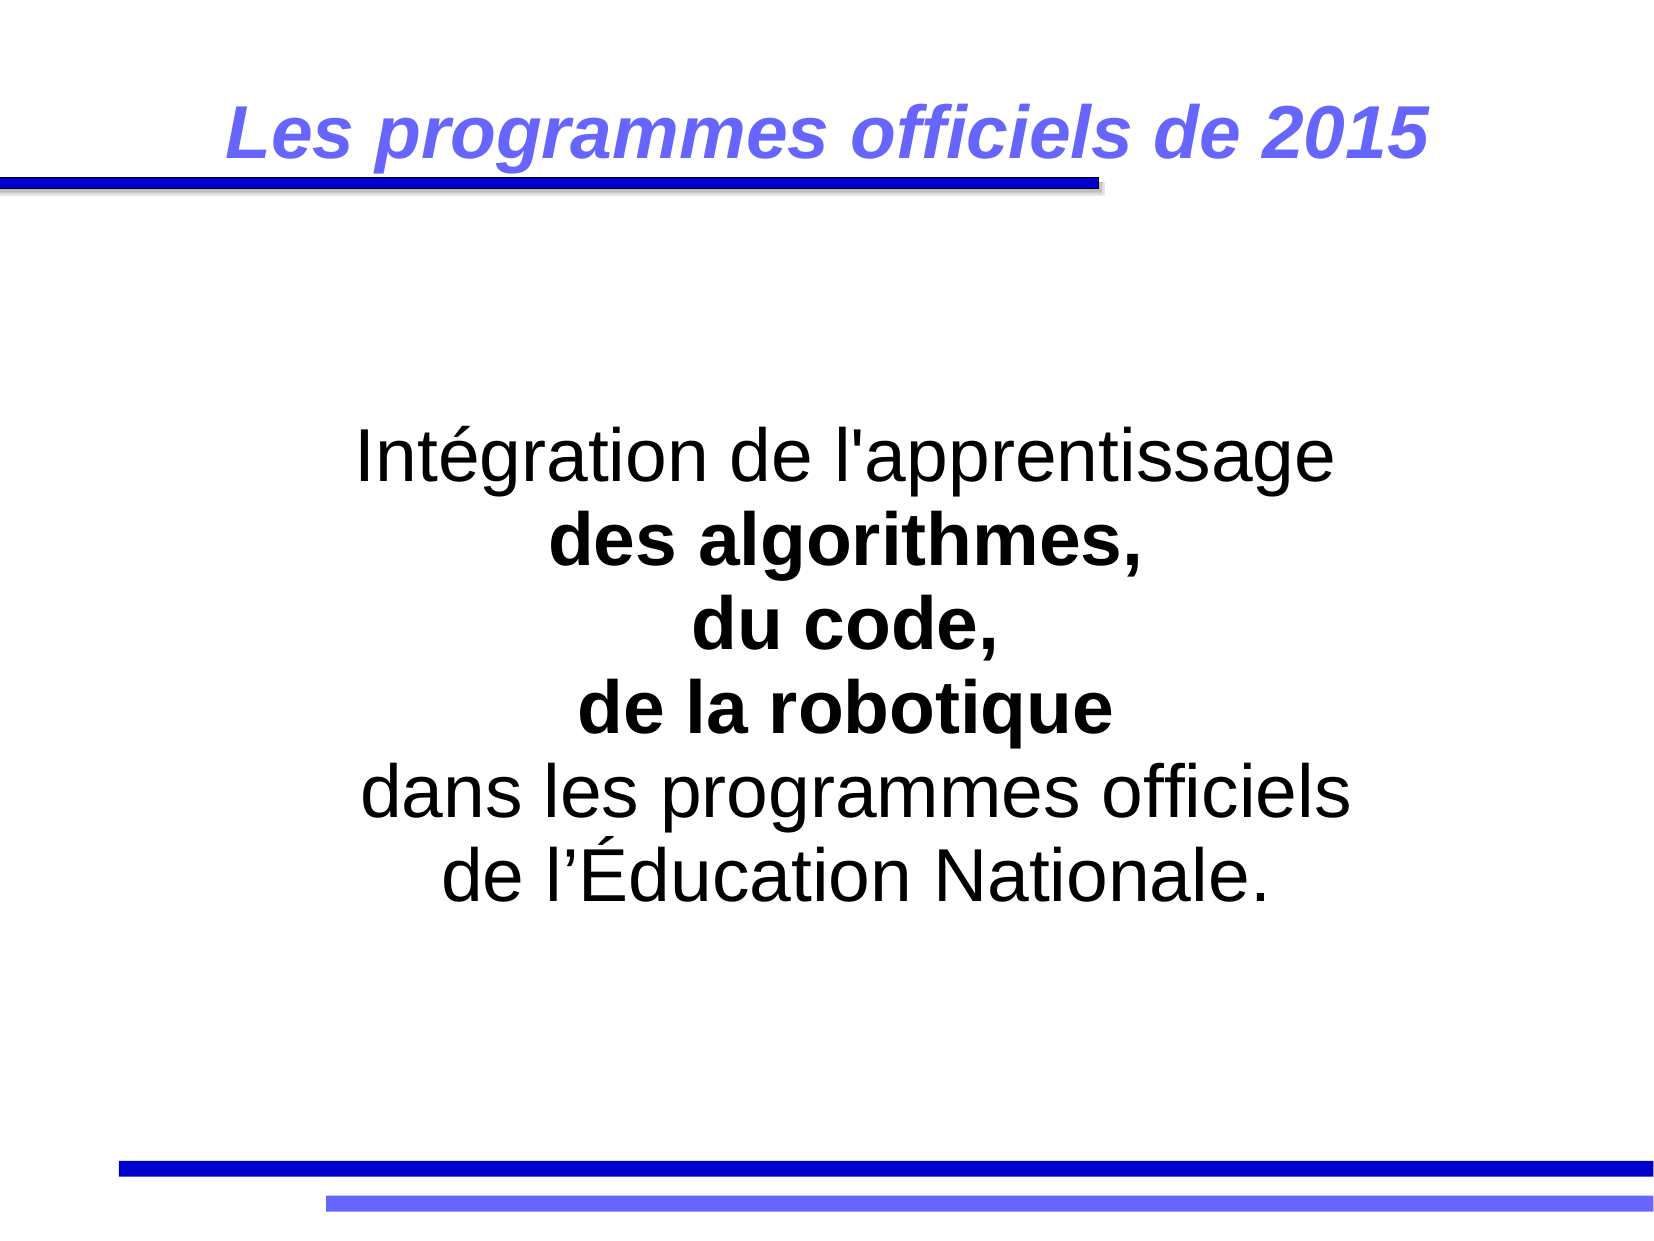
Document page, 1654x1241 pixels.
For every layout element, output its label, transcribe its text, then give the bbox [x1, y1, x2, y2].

text_box [0, 177, 1099, 189]
title Les programmes officiels de 2015 [121, 28, 1534, 236]
text_box Intégration de l'apprentissage des algorithmes, du code, de la robotique dans les programmes officiels de l’Éducation Nationale. [106, 413, 1607, 918]
